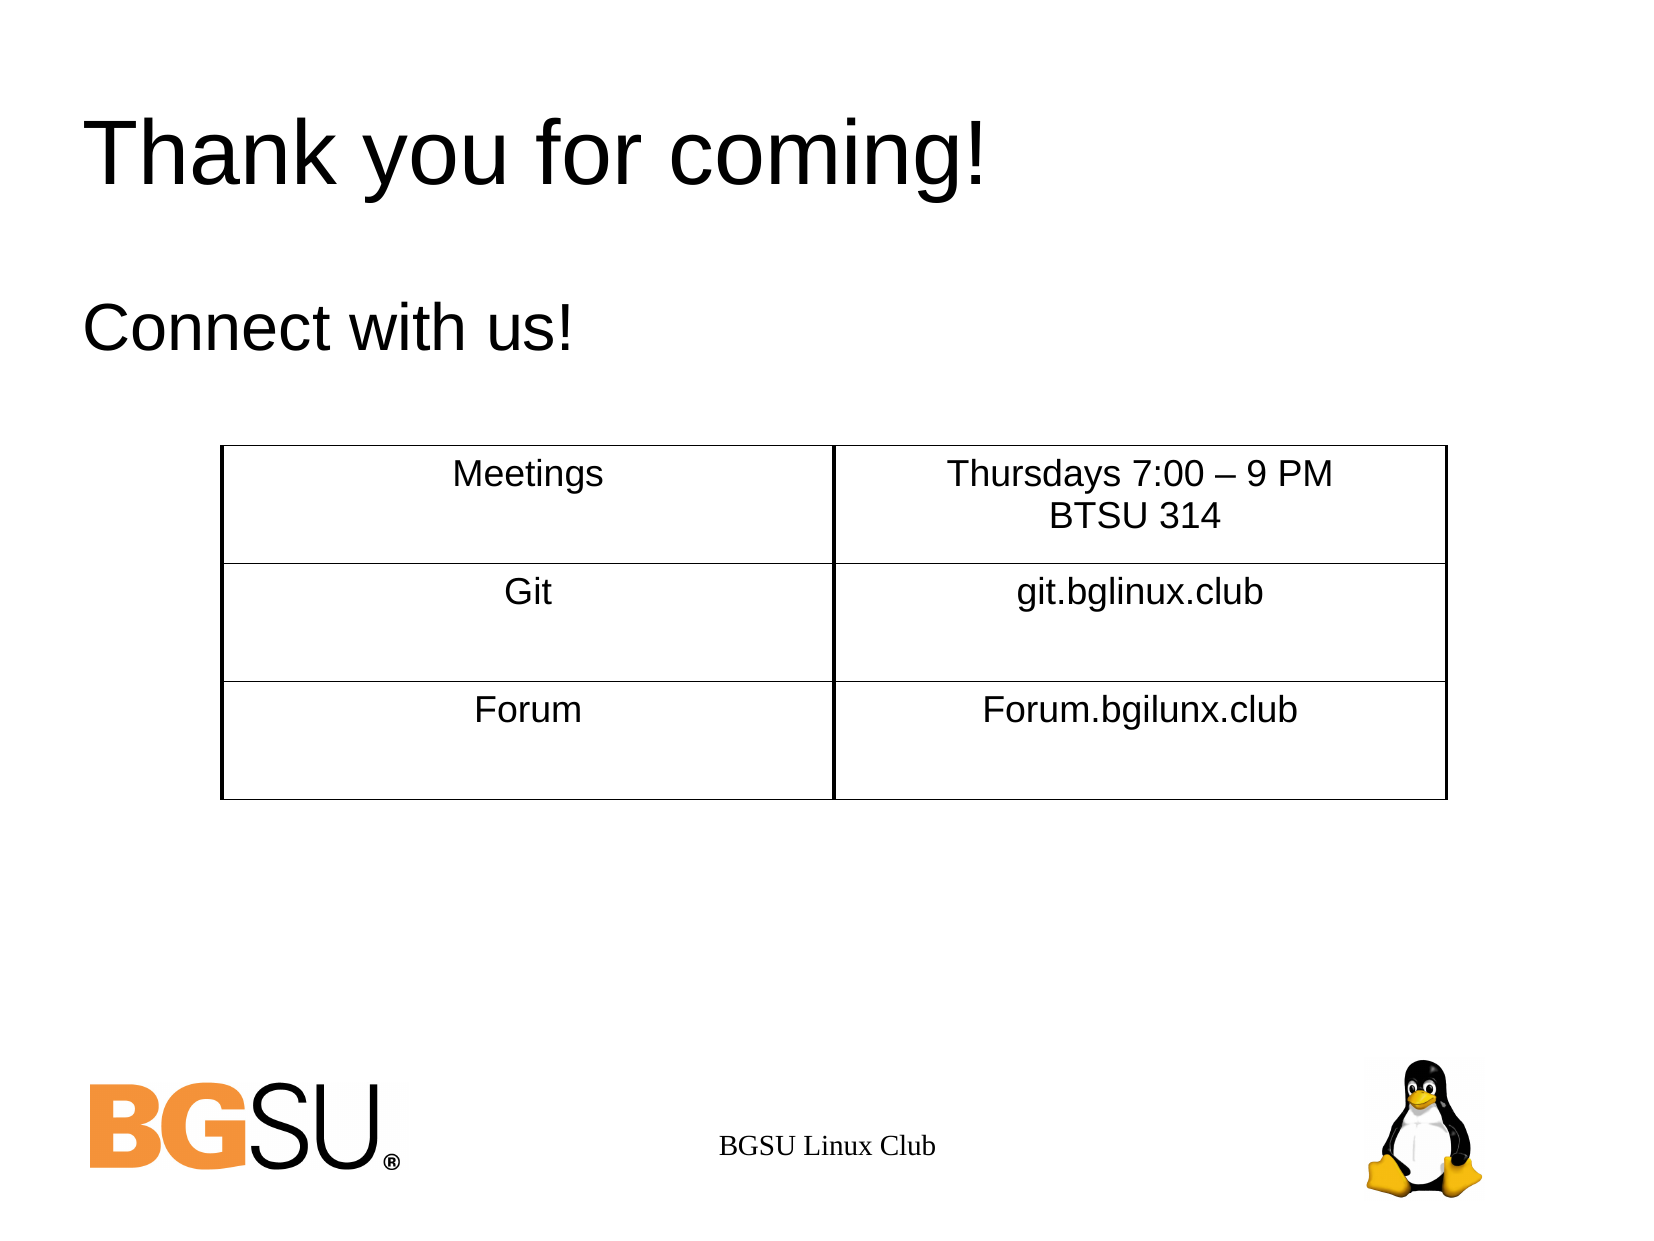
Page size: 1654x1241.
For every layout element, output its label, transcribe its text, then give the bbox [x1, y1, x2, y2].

title Thank you for coming! [82, 49, 1571, 257]
table_header Meetings [224, 446, 832, 563]
table_cell Git [224, 564, 832, 681]
table_header Thursdays 7:00 – 9 PM BTSU 314 [836, 446, 1445, 563]
picture [1364, 1057, 1485, 1201]
footer BGSU Linux Club [565, 1129, 1090, 1216]
table_cell git.bglinux.club [836, 564, 1445, 681]
text_box Connect with us! [82, 290, 1571, 436]
table_cell Forum.bgilunx.club [836, 682, 1445, 799]
picture [90, 1082, 409, 1170]
table_cell Forum [224, 682, 832, 799]
